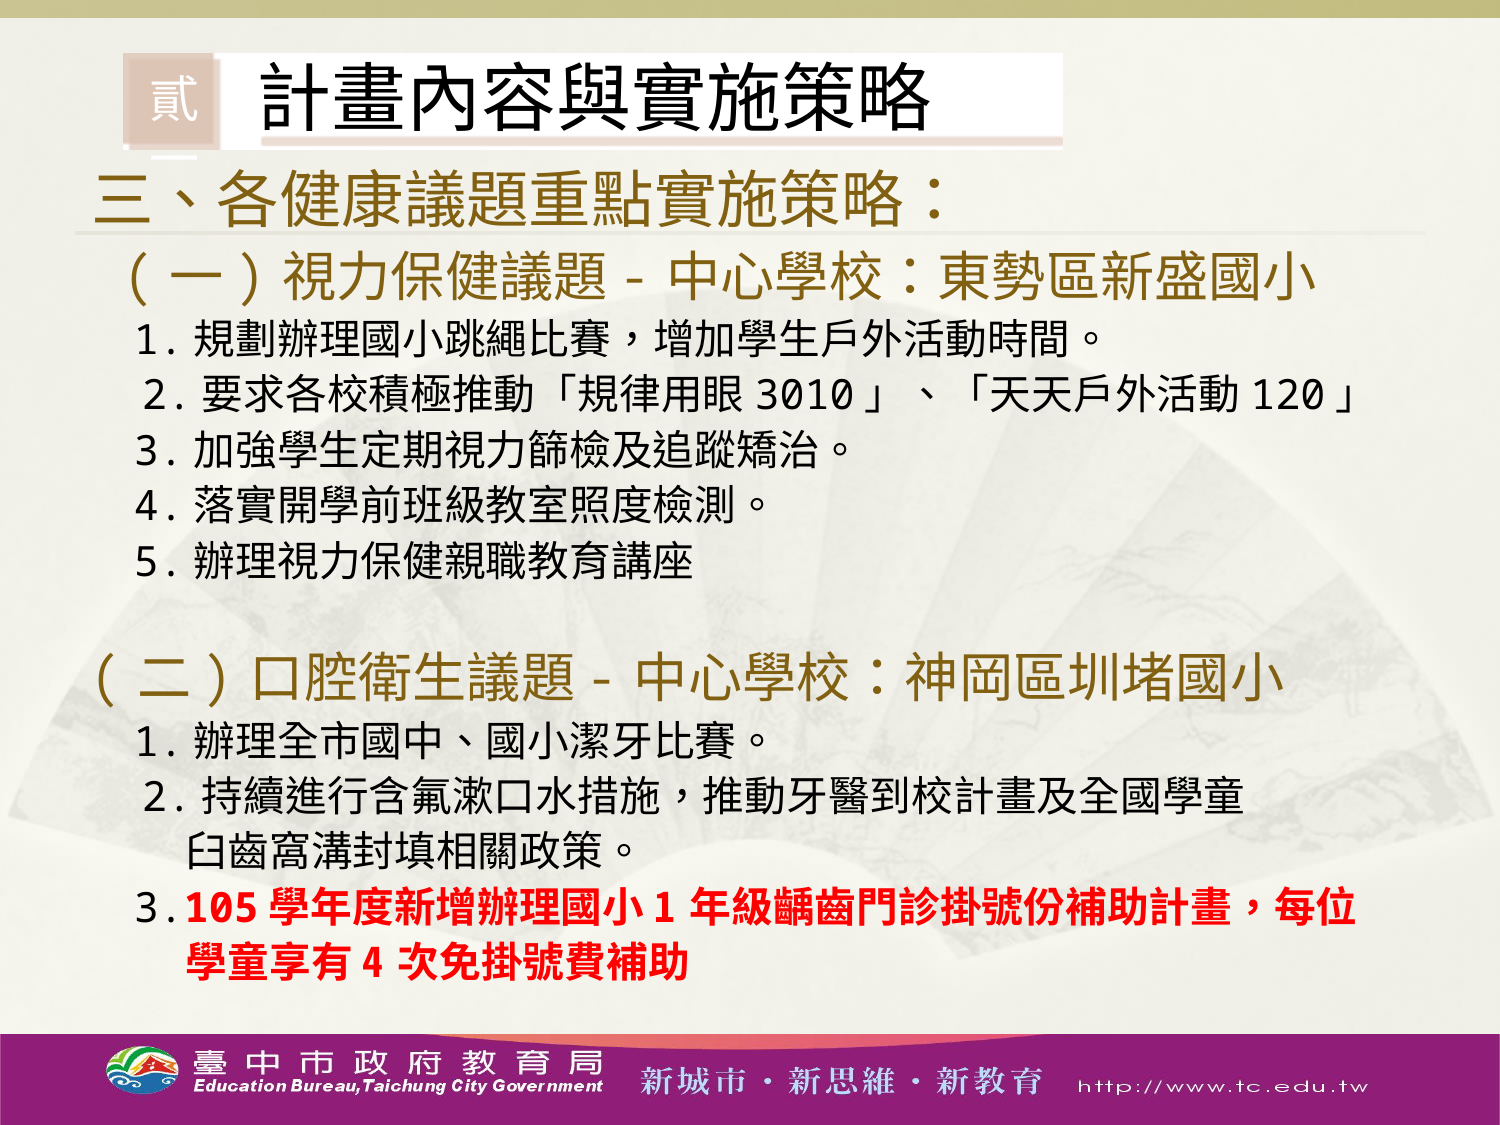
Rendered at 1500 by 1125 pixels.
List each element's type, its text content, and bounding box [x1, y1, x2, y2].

text_box 計畫內容與實施策略 [242, 42, 1377, 149]
picture [0, 18, 1500, 1125]
text_box 貳一 [134, 60, 199, 196]
list 三、各健康議題重點實施策略： (一)視力保健議題-中心學校：東勢區新盛國小 1.規劃辦理國小跳繩比賽，增加學生戶外活動時間。 2.要求各校積極推動「規律用眼3010」、「天天戶外活動120」 3.加強學生定期視力篩檢及追蹤矯治。 4.落實開學前班級教室照度檢測。 5.辦理視力保健親職教育講座 (二)口腔衛生議題-中心學校：神岡區圳堵國小 1.辦理全市國中、國小潔牙比賽。 2.持續進行含氟漱口水措施，推動牙醫到校計畫及全國學童 臼齒窩溝封填相關政策。 3.105學年度新增辦理國小1年級齲齒門診掛號份補助計畫，每位 學童享有4次免掛號費補助 [76, 160, 1459, 1024]
